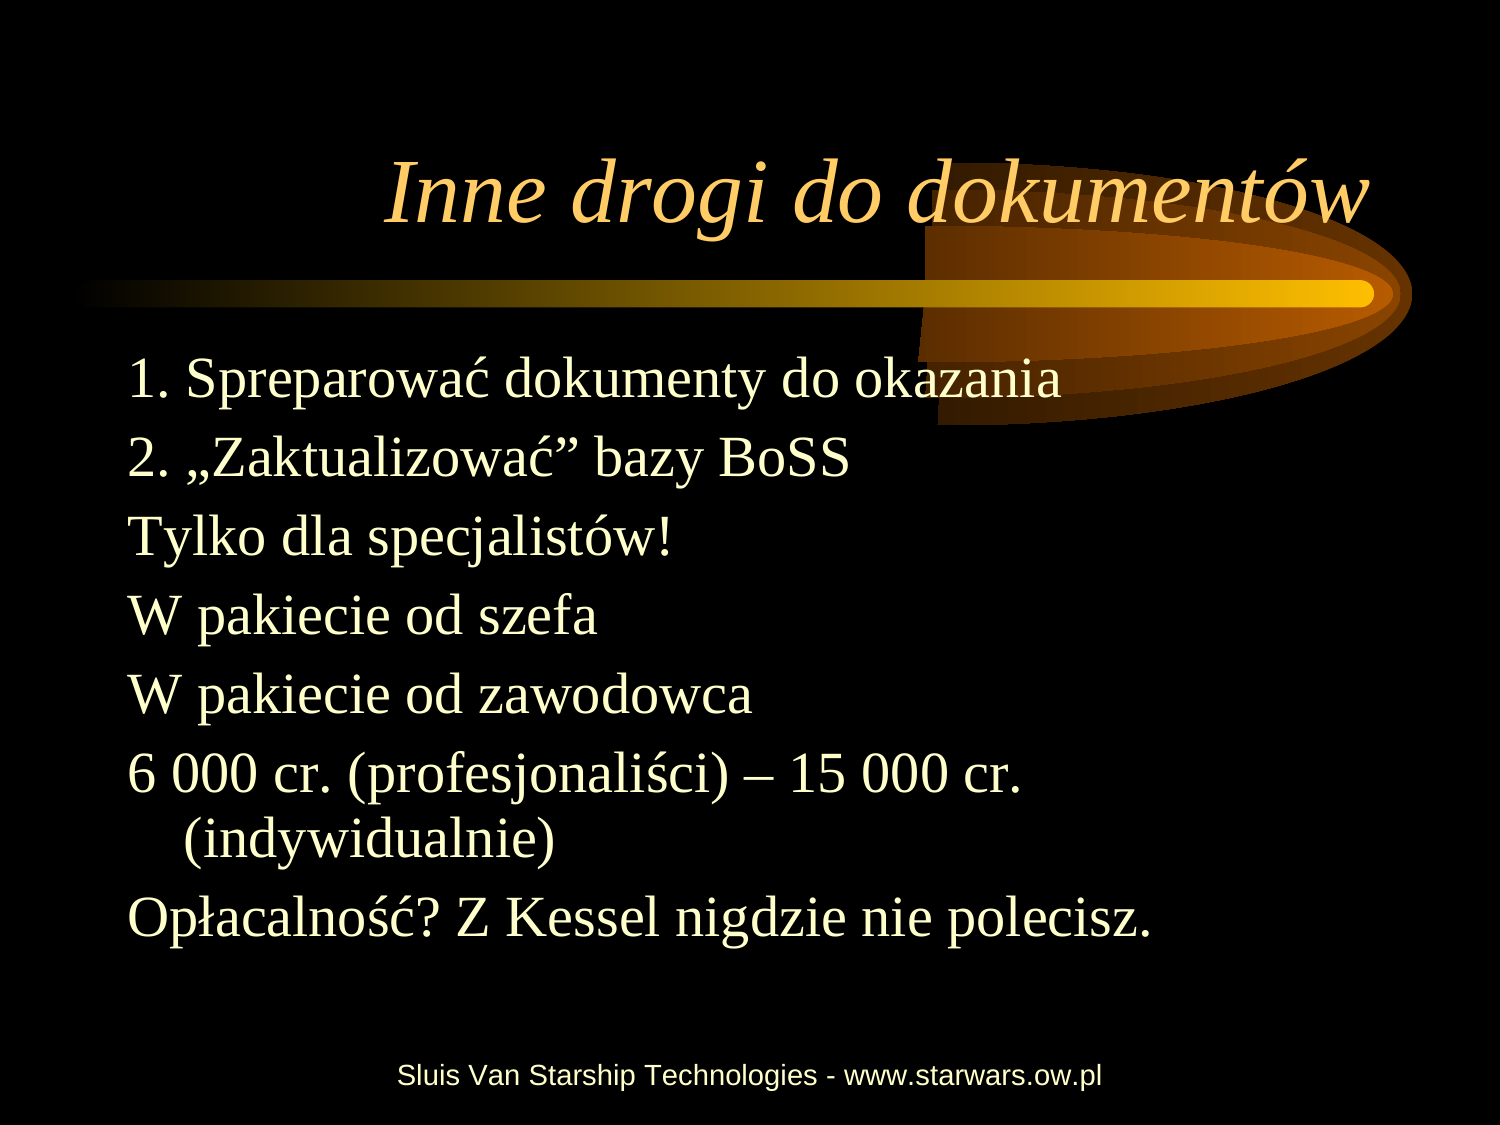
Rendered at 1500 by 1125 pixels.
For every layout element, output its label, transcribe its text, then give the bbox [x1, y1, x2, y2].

list 1. Spreparować dokumenty do okazania 2. „Zaktualizować” bazy BoSS Tylko dla specjalistów! W pakiecie od szefa W pakiecie od zawodowca 6 000 cr. (profesjonaliści) – 15 000 cr. (indywidualnie) Opłacalność? Z Kessel nigdzie nie polecisz. [112, 337, 1388, 1013]
title Inne drogi do dokumentów [112, 62, 1388, 250]
